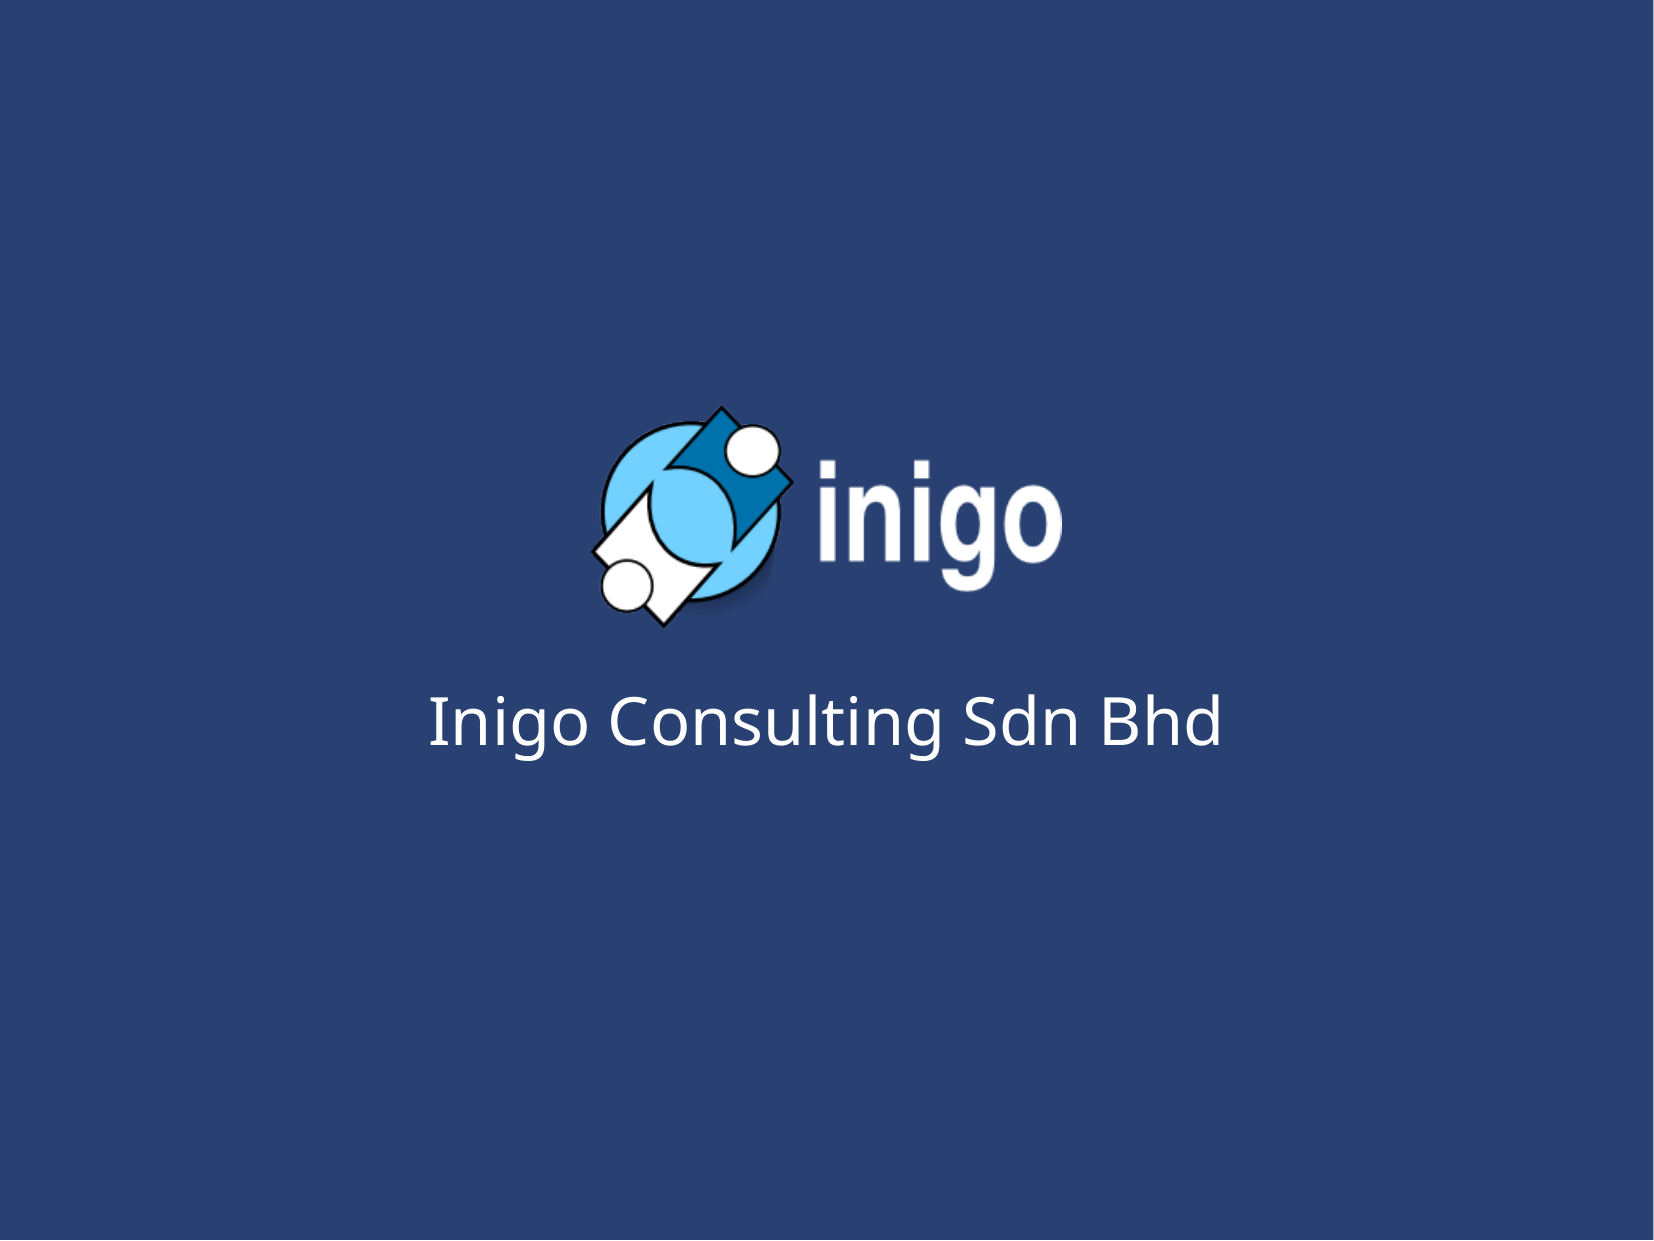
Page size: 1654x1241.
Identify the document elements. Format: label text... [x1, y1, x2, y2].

subtitle Inigo Consulting Sdn Bhd [82, 337, 1571, 1102]
picture [591, 406, 1062, 638]
